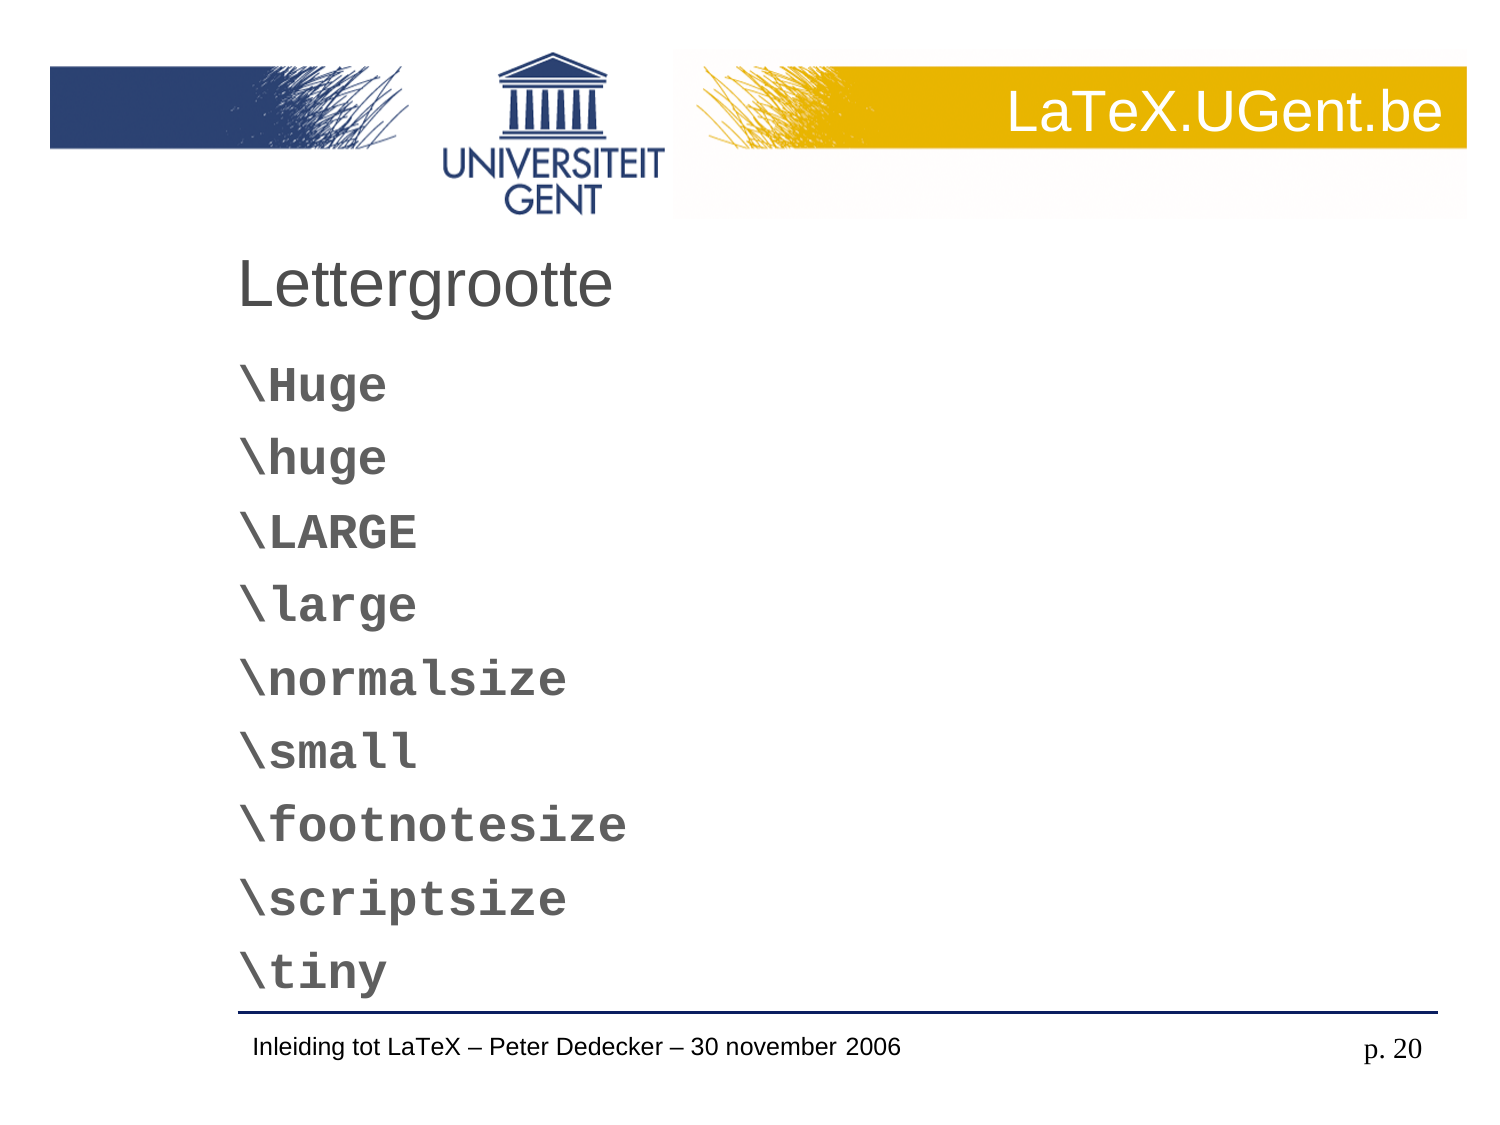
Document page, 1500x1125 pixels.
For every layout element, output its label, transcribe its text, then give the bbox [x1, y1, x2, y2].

picture [50, 49, 1467, 219]
list \Huge \huge \LARGE \large \normalsize \small \footnotesize \scriptsize \tiny [237, 359, 1438, 986]
title Lettergrootte [237, 189, 1438, 359]
